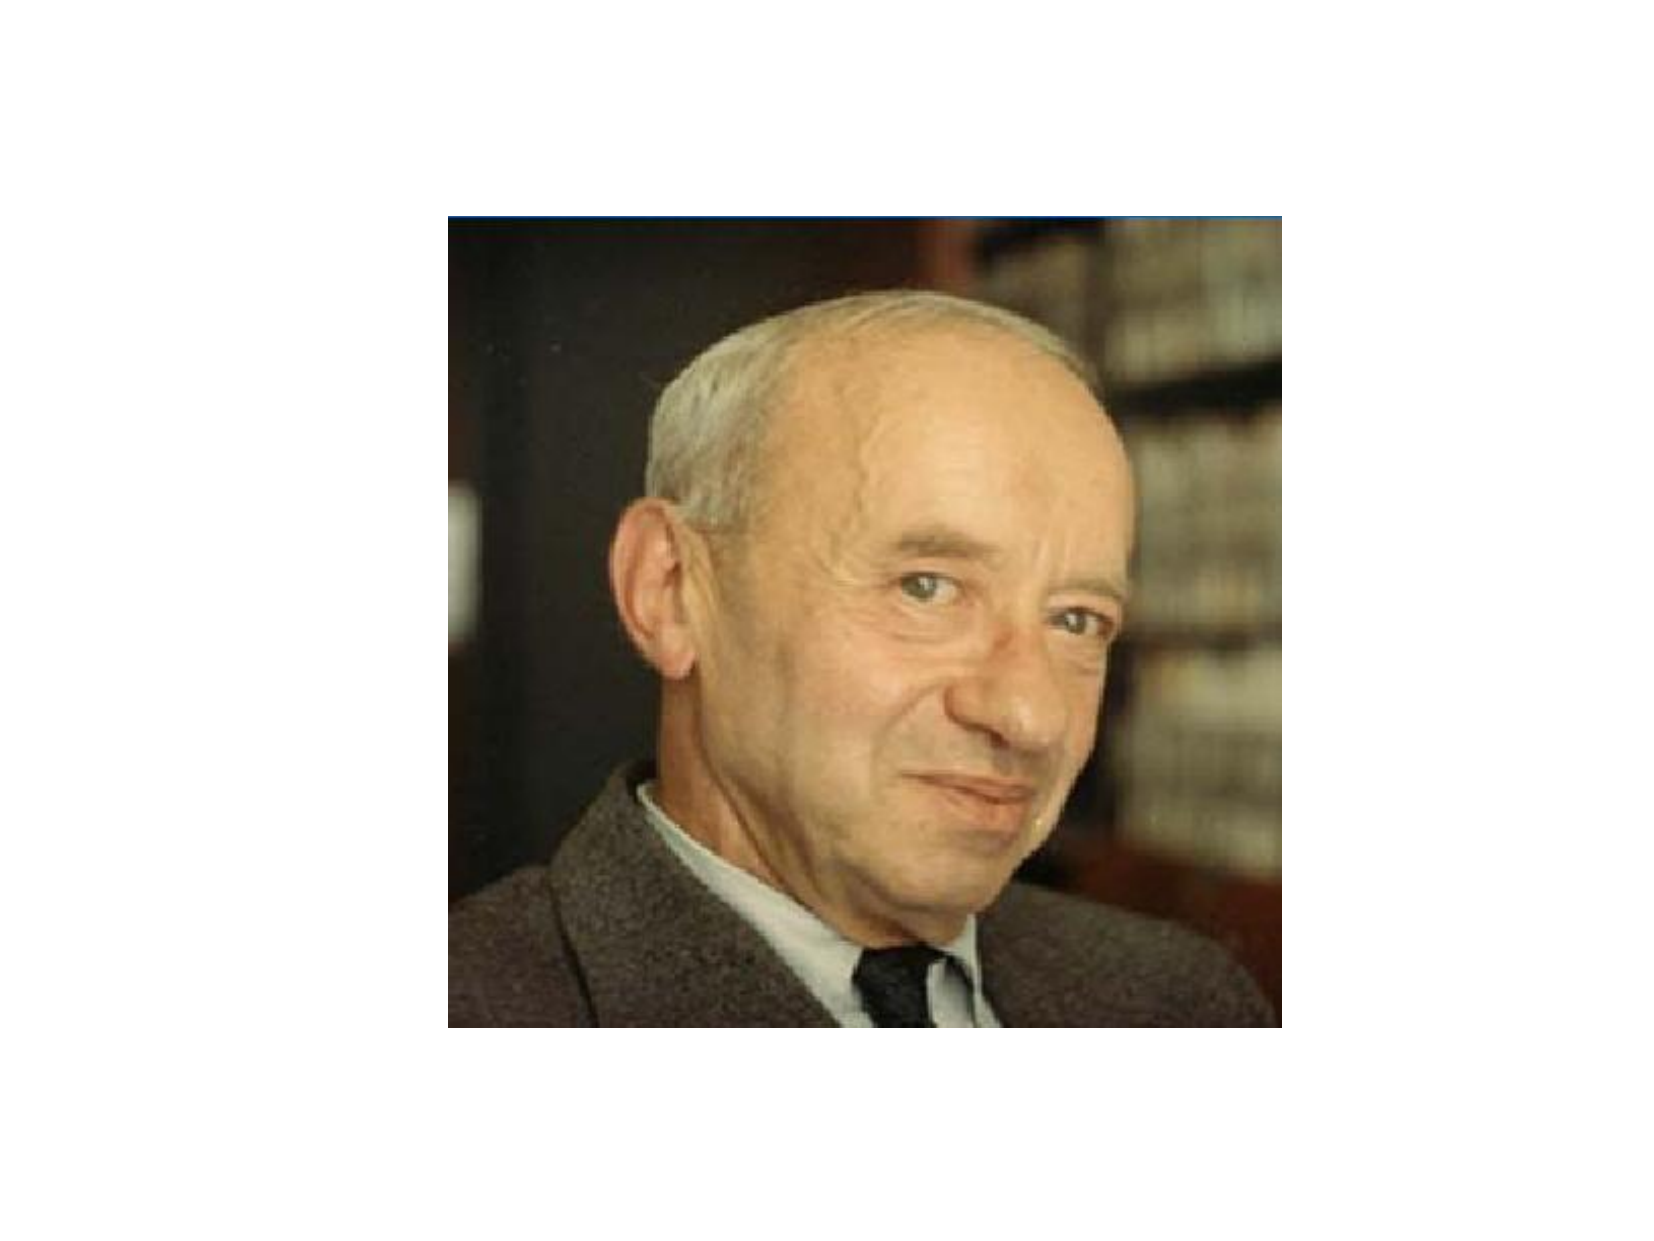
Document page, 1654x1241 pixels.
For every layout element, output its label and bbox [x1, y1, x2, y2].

picture [448, 216, 1282, 1028]
